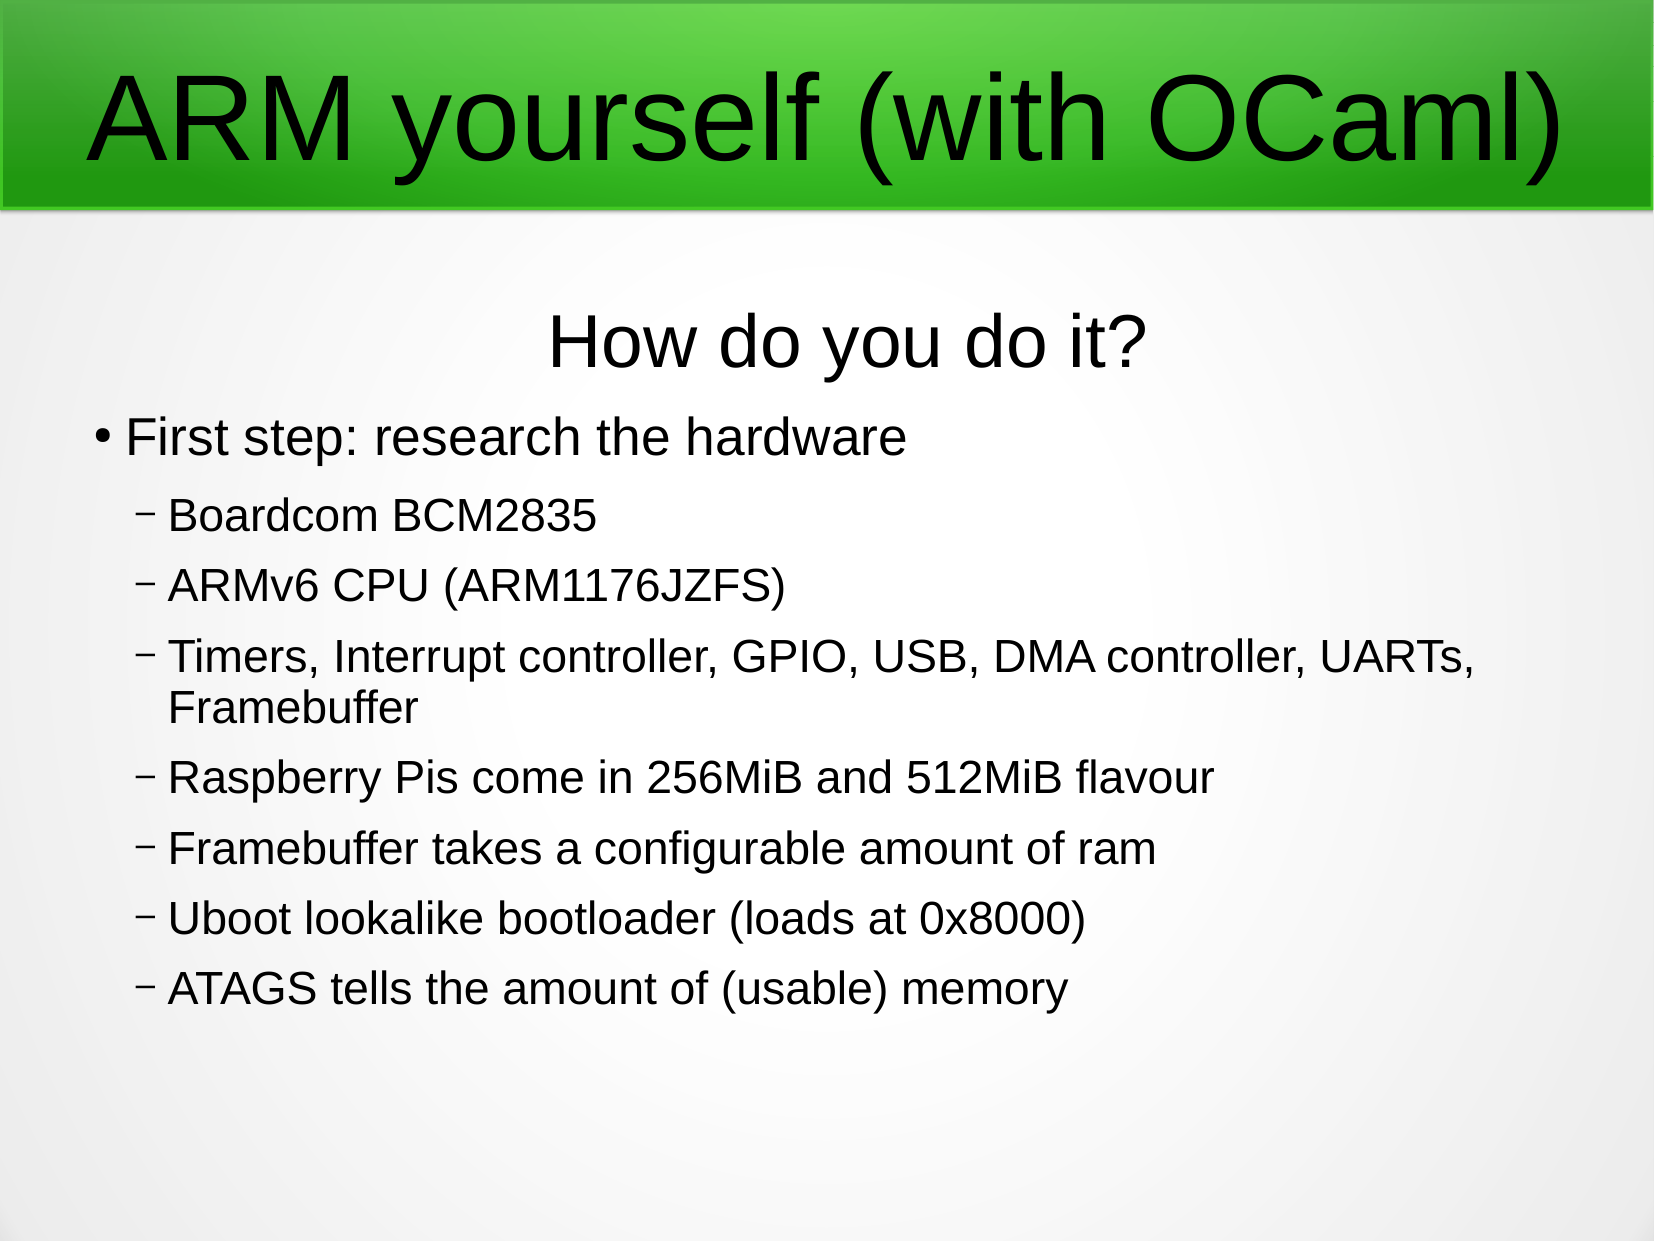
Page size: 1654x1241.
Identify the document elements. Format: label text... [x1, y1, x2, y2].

title ARM yourself (with OCaml) [82, 47, 1571, 189]
list How do you do it? First step: research the hardware Boardcom BCM2835 ARMv6 CPU (ARM1176JZFS) Timers, Interrupt controller, GPIO, USB, DMA controller, UARTs, Framebuffer Raspberry Pis come in 256MiB and 512MiB flavour Framebuffer takes a configurable amount of ram Uboot lookalike bootloader (loads at 0x8000) ATAGS tells the amount of (usable) memory [82, 299, 1571, 1019]
